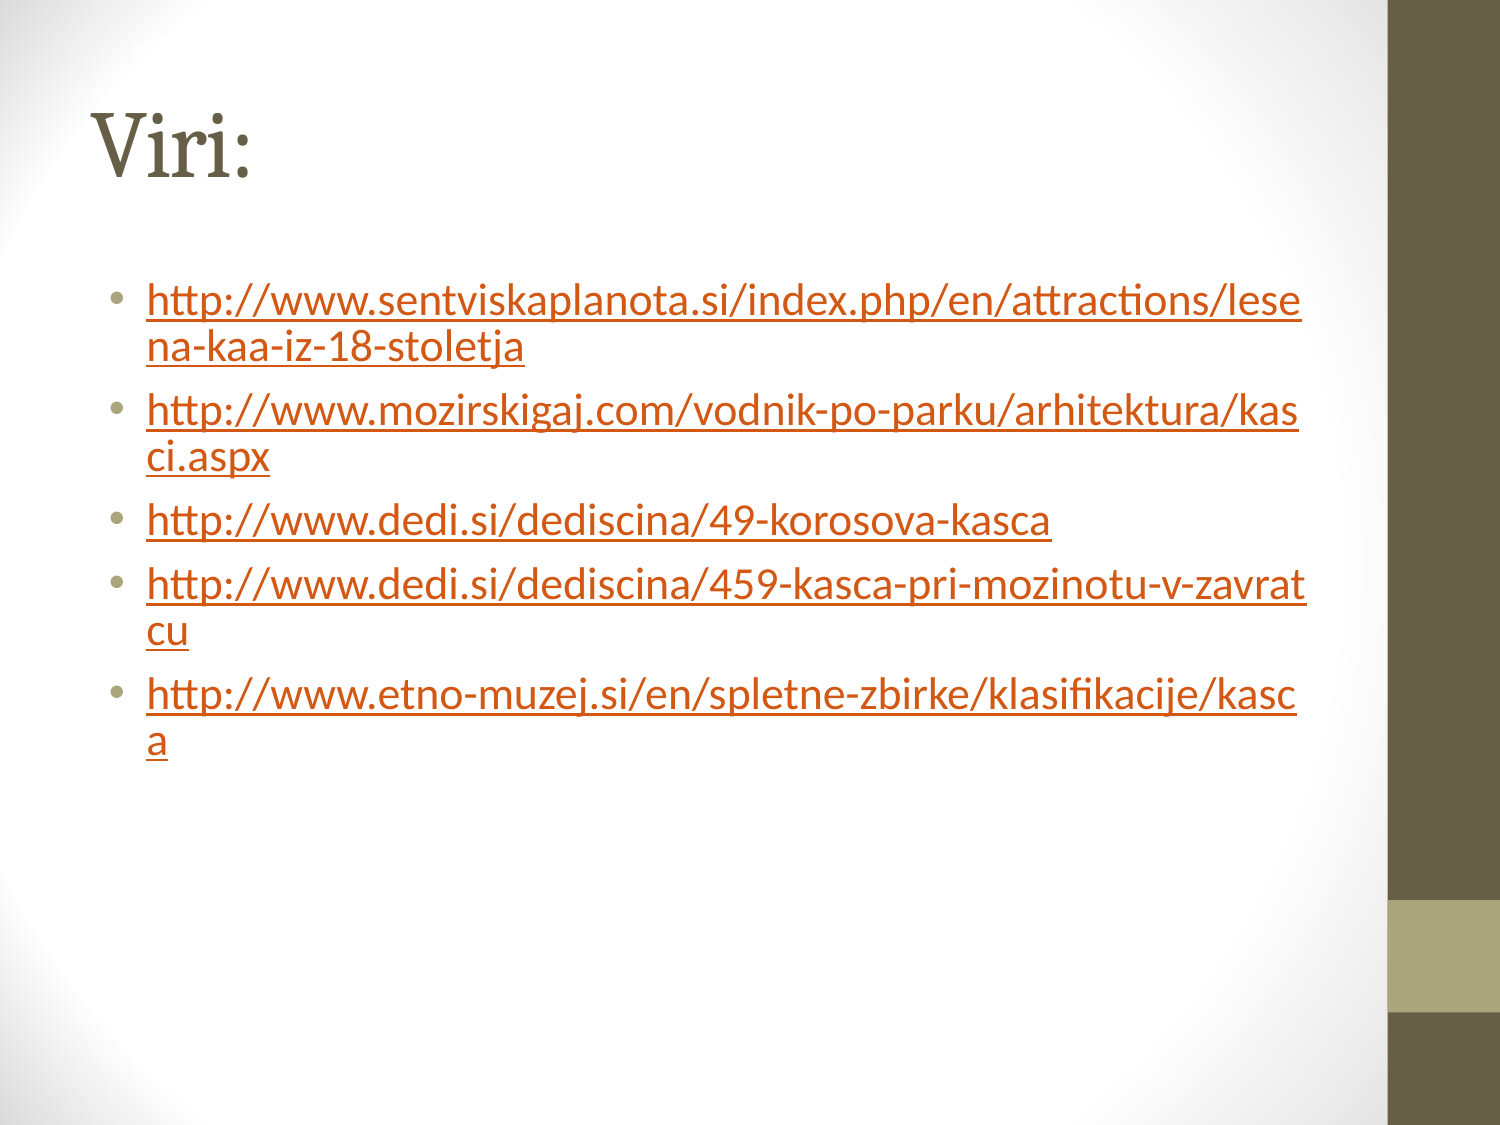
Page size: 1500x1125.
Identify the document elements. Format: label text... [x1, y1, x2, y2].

picture [0, 0, 1387, 1125]
list http://www.sentviskaplanota.si/index.php/en/attractions/lesena-kaa-iz-18-stoletja http://www.mozirskigaj.com/vodnik-po-parku/arhitektura/kasci.aspx http://www.dedi.si/dediscina/49-korosova-kasca http://www.dedi.si/dediscina/459-kasca-pri-mozinotu-v-zavratcu http://www.etno-muzej.si/en/spletne-zbirke/klasifikacije/kasca [75, 262, 1325, 1050]
title Viri: [75, 45, 1325, 233]
